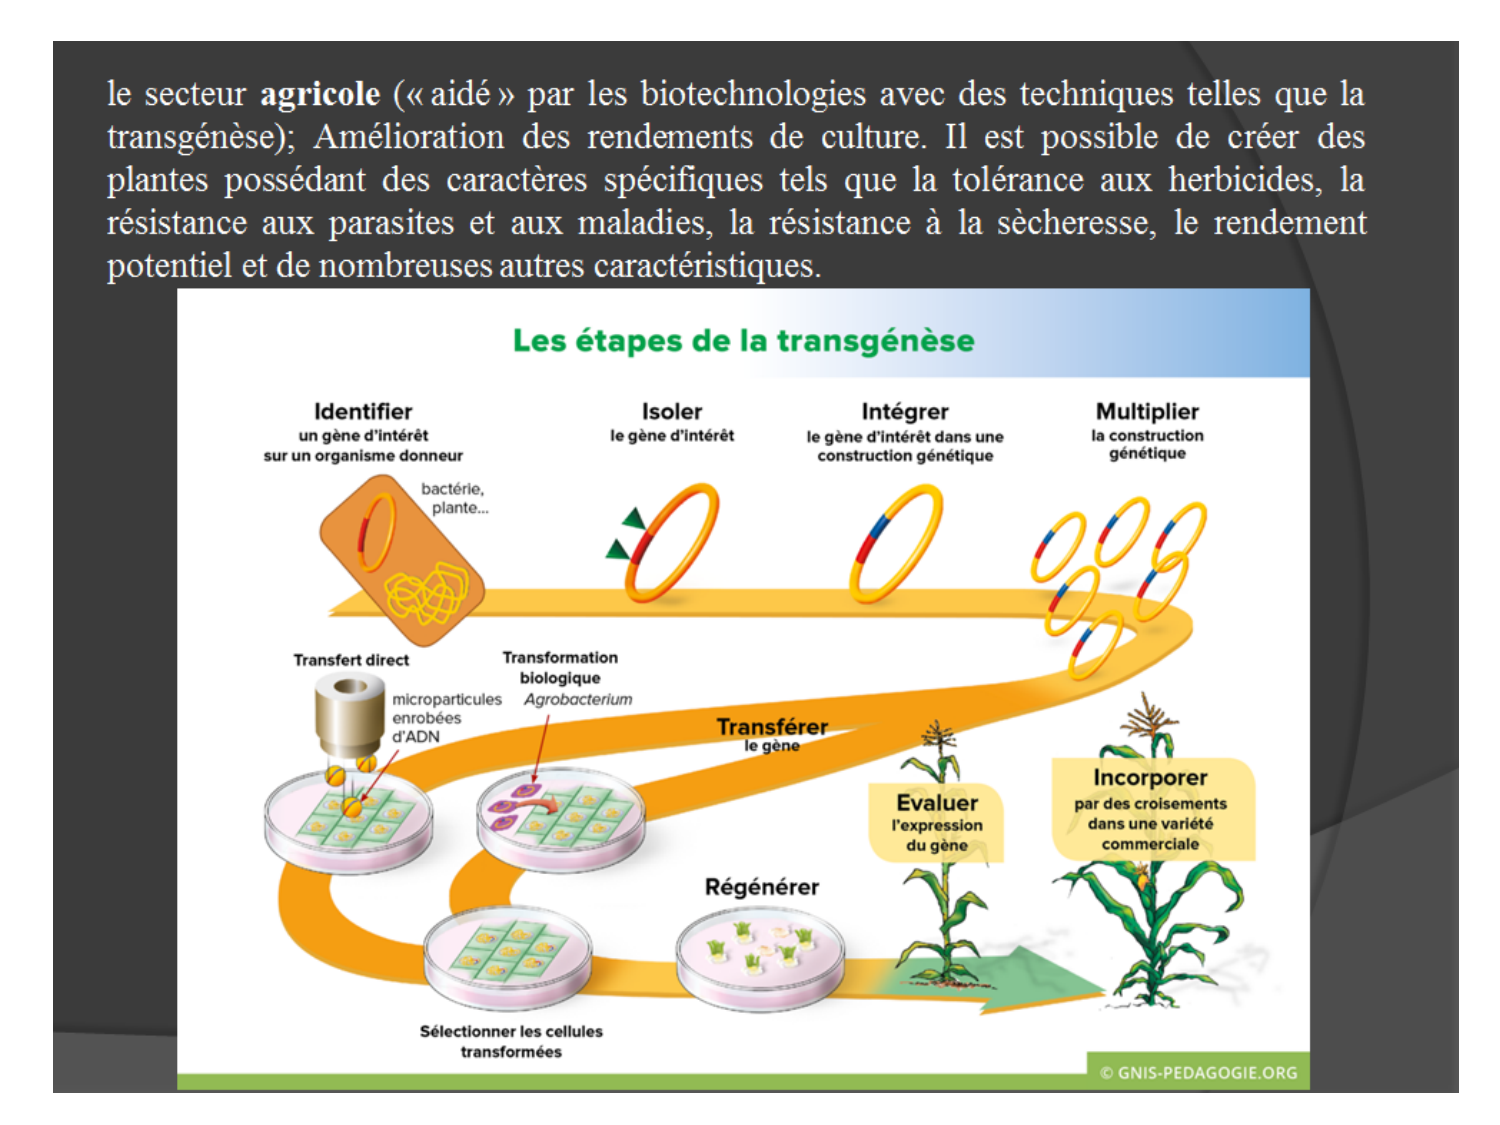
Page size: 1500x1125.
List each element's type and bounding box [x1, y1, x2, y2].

picture [53, 41, 1459, 1093]
